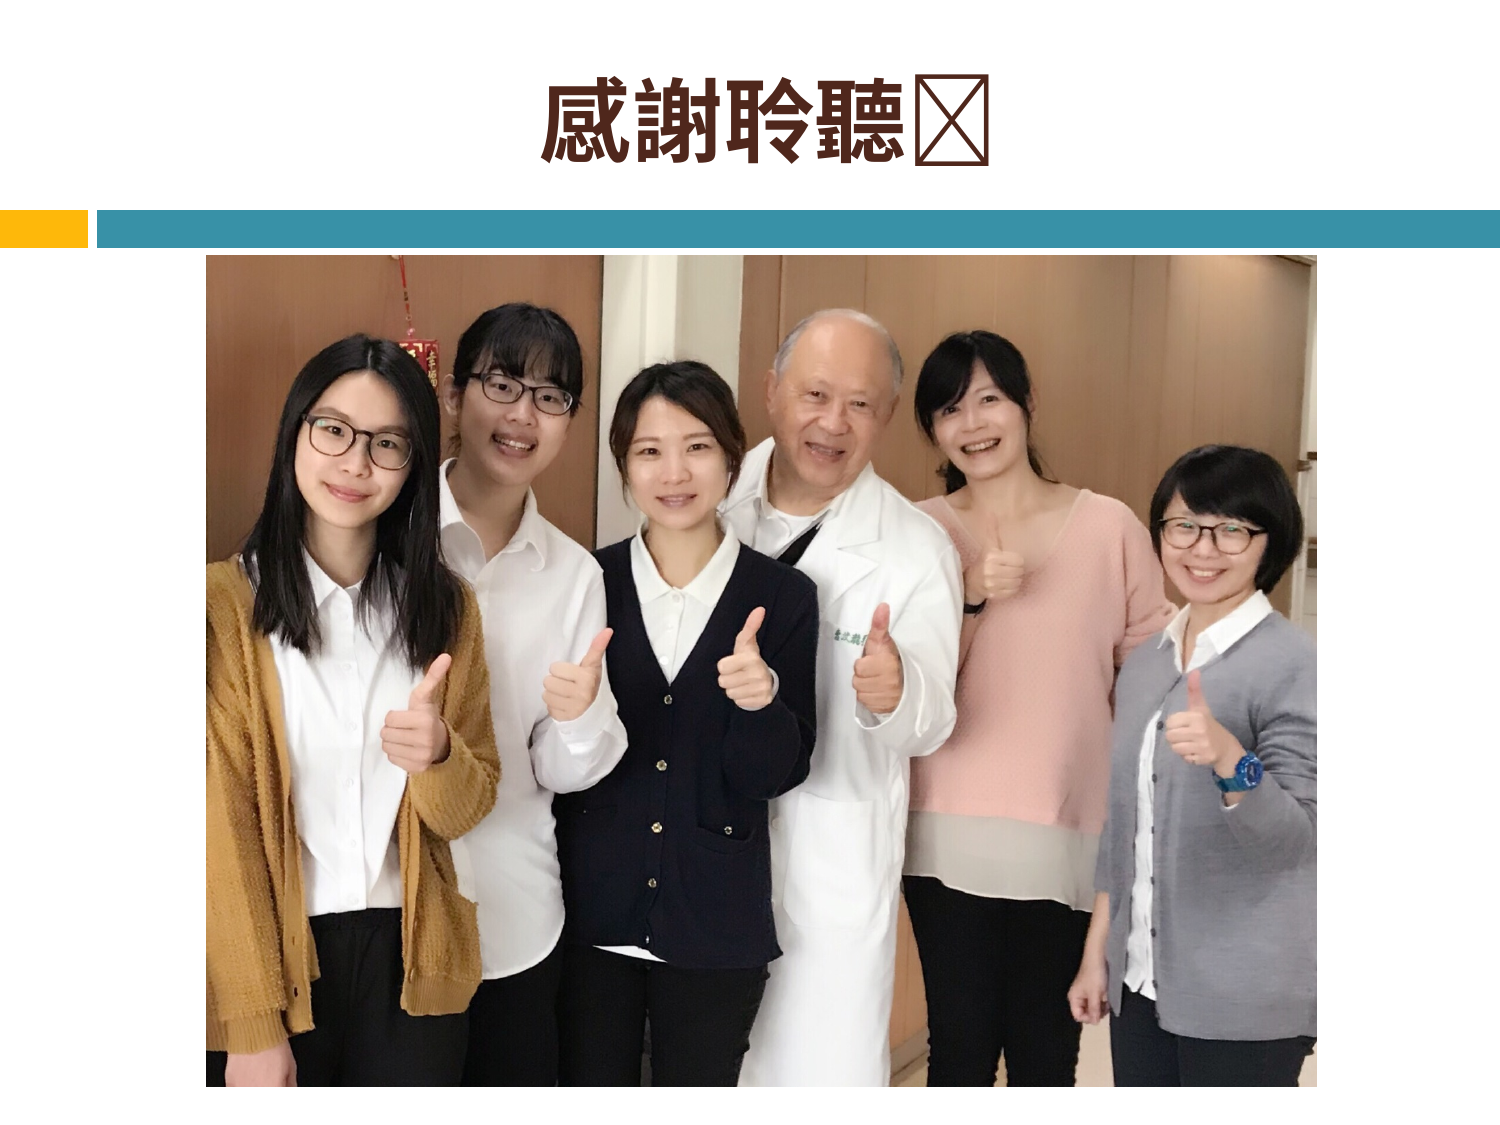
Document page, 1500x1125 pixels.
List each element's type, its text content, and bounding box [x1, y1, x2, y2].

picture [206, 255, 1317, 1087]
title 感謝聆聽 [100, 37, 1438, 201]
